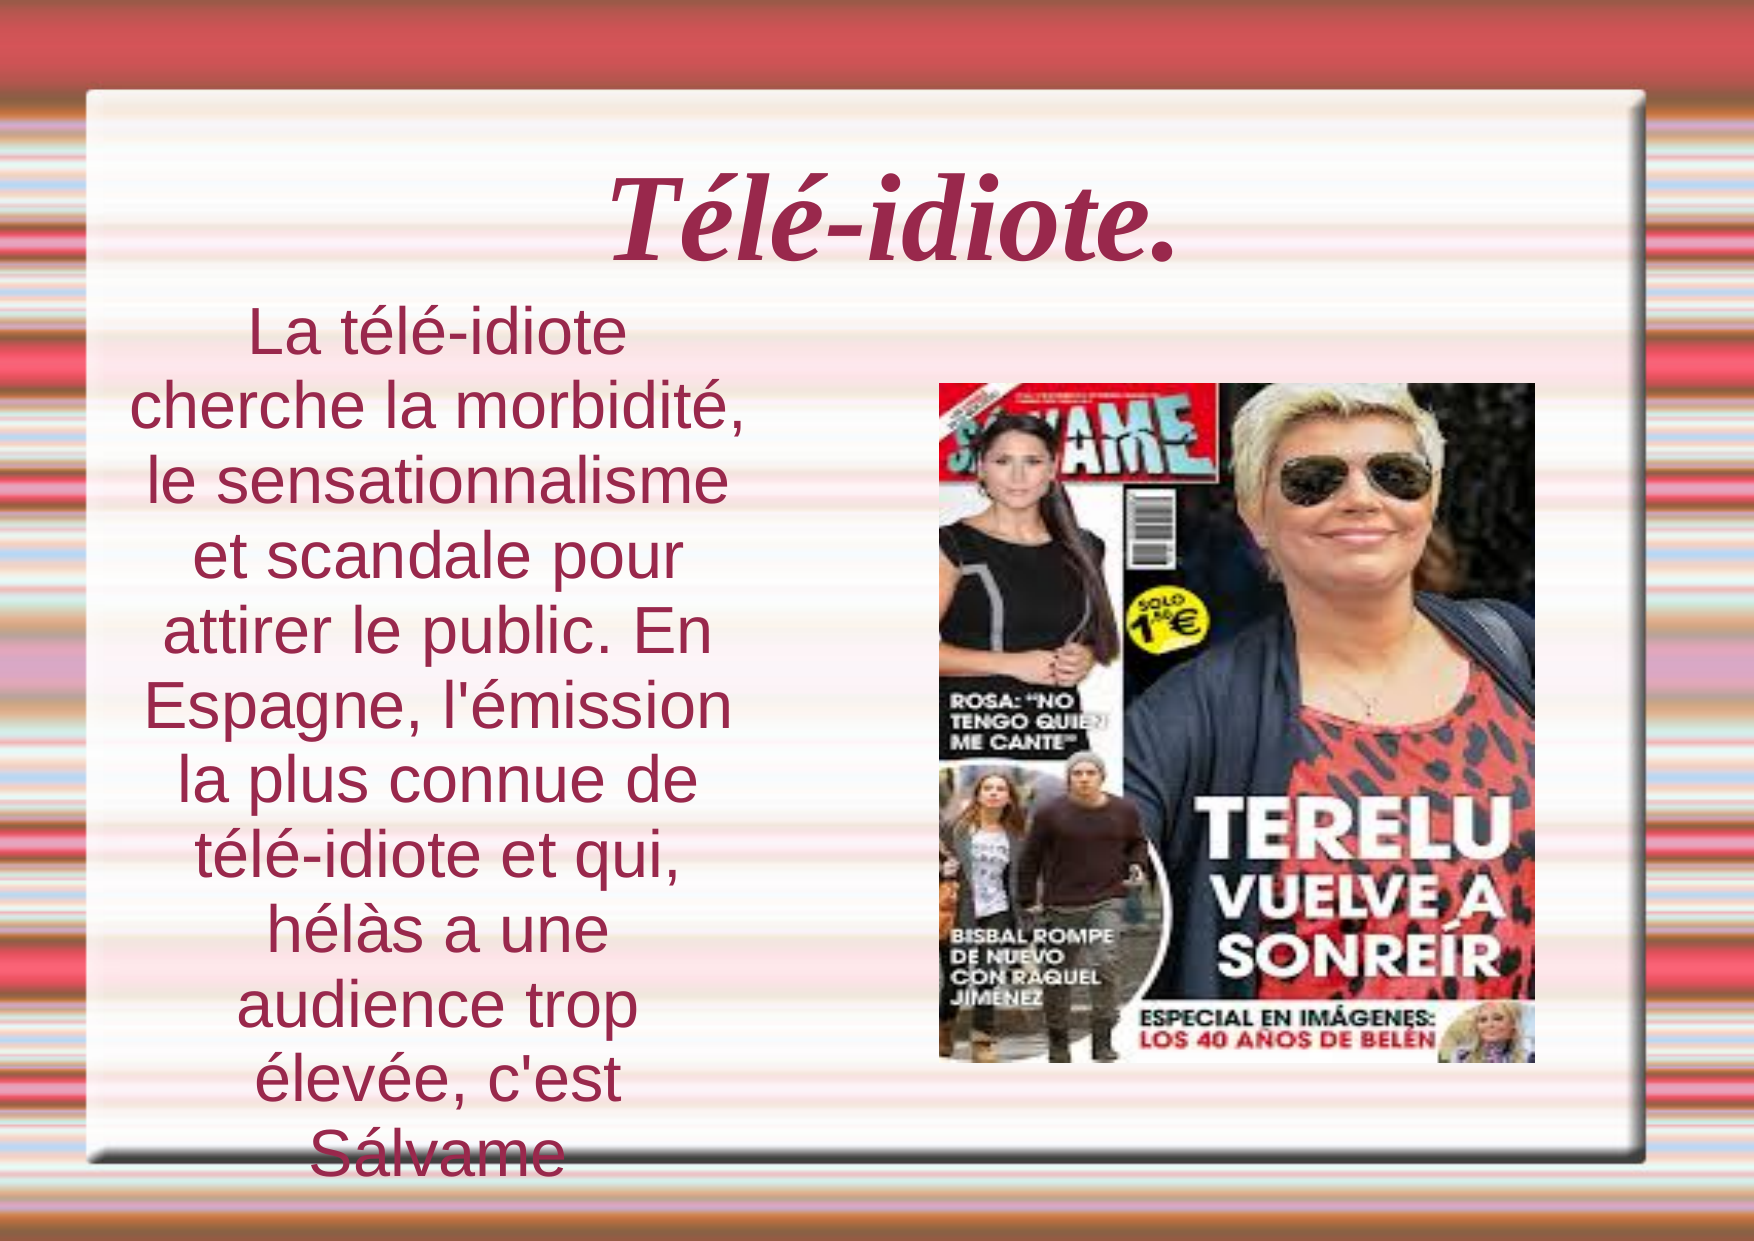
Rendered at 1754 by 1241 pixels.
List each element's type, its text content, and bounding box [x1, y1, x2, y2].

title Télé-idiote. [128, 114, 1627, 322]
subtitle La télé-idiote cherche la morbidité, le sensationnalisme et scandale pour attirer le public. En Espagne, l'émission la plus connue de télé-idiote et qui, hélàs a une audience trop élevée, c'est Sálvame [125, 333, 752, 1152]
picture [0, 0, 1754, 1241]
